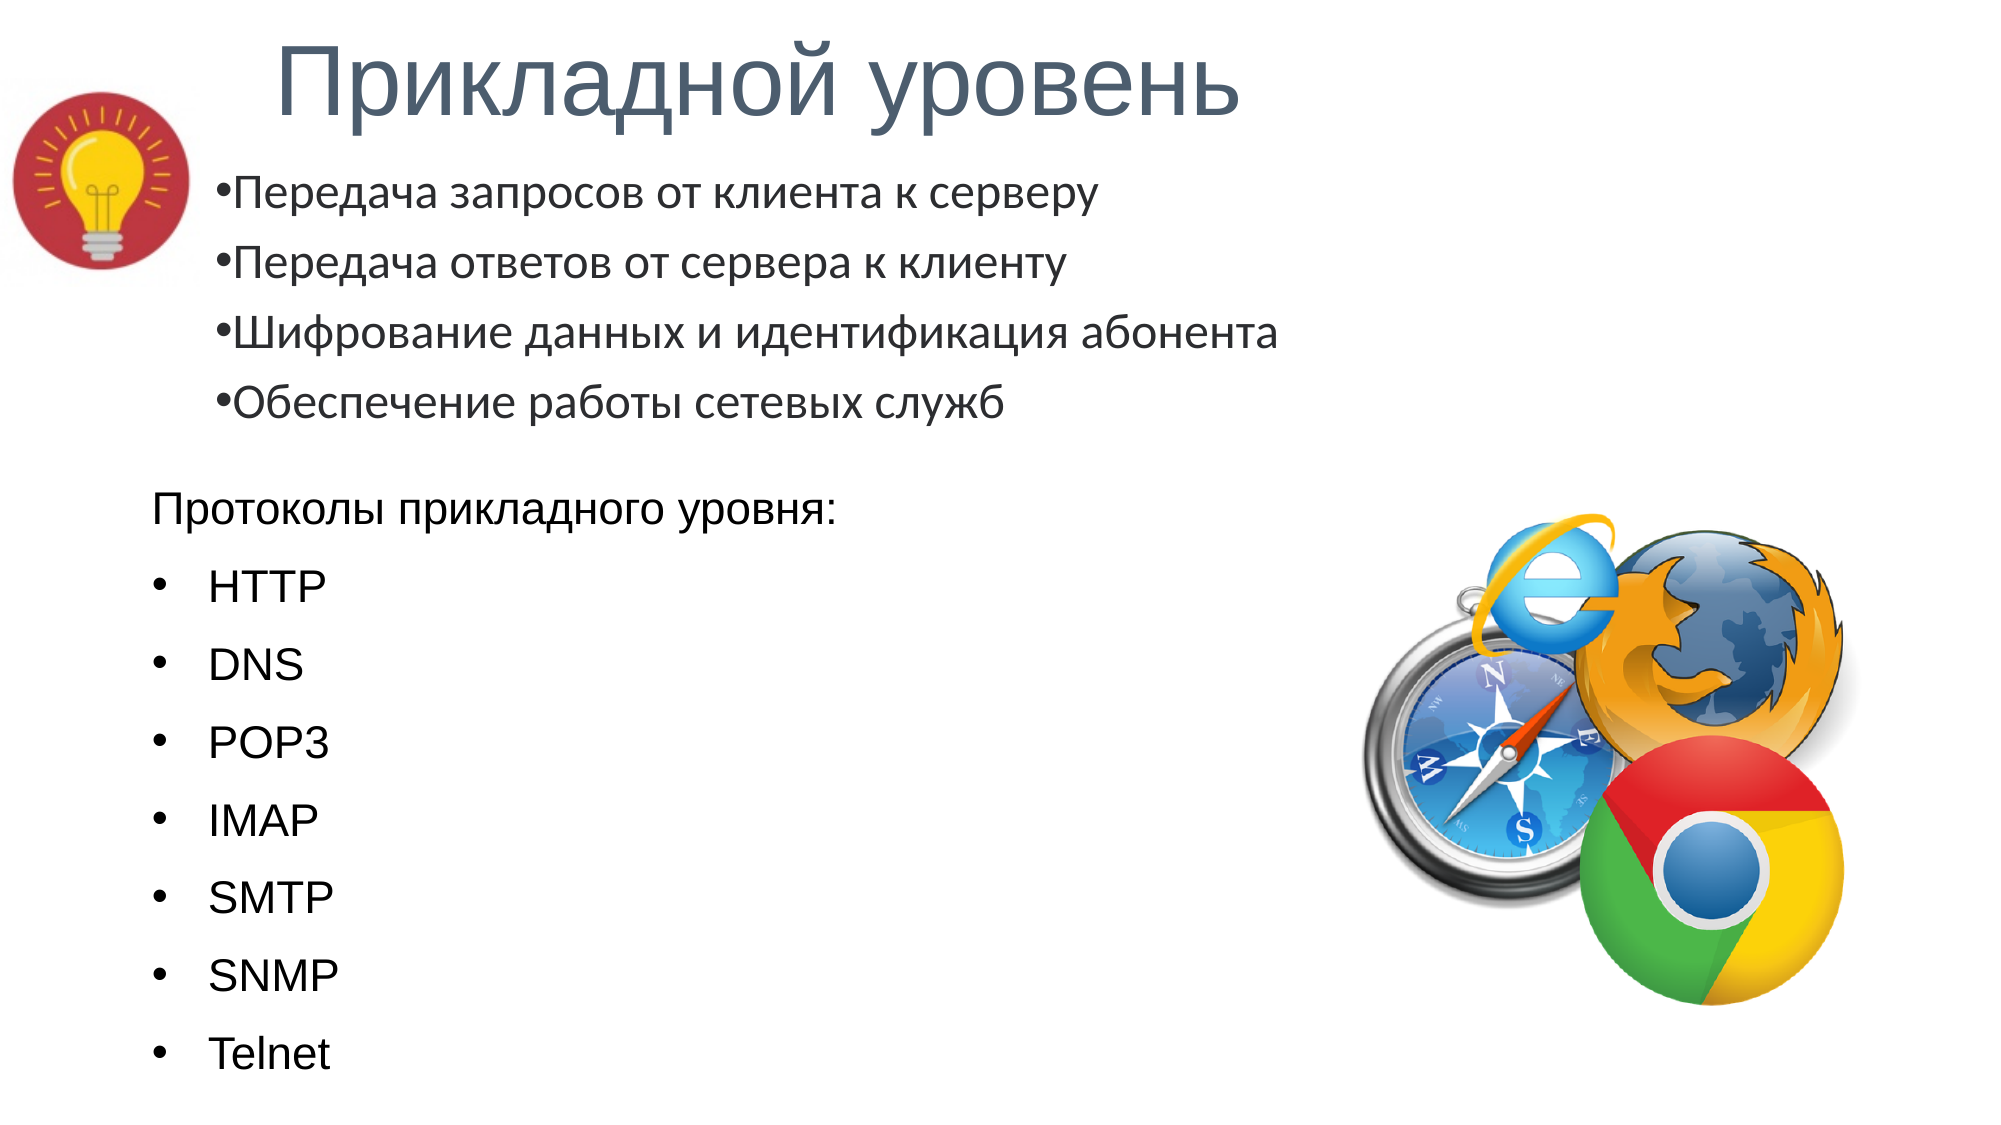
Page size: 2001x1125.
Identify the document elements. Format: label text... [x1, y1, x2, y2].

text_box Передача запросов от клиента к серверу Передача ответов от сервера к клиенту Шифрование данных и идентификация абонента Обеспечение работы сетевых служб [200, 151, 1976, 446]
text_box Прикладной уровень [259, 13, 1899, 262]
picture [0, 78, 200, 287]
picture [1353, 506, 1967, 1037]
text_box Протоколы прикладного уровня: HTTP DNS POP3 IMAP SMTP SNMP Telnet SSH, FTP, TFTP, RDP, iSCSI, RTP, NTP. [136, 471, 1788, 1125]
